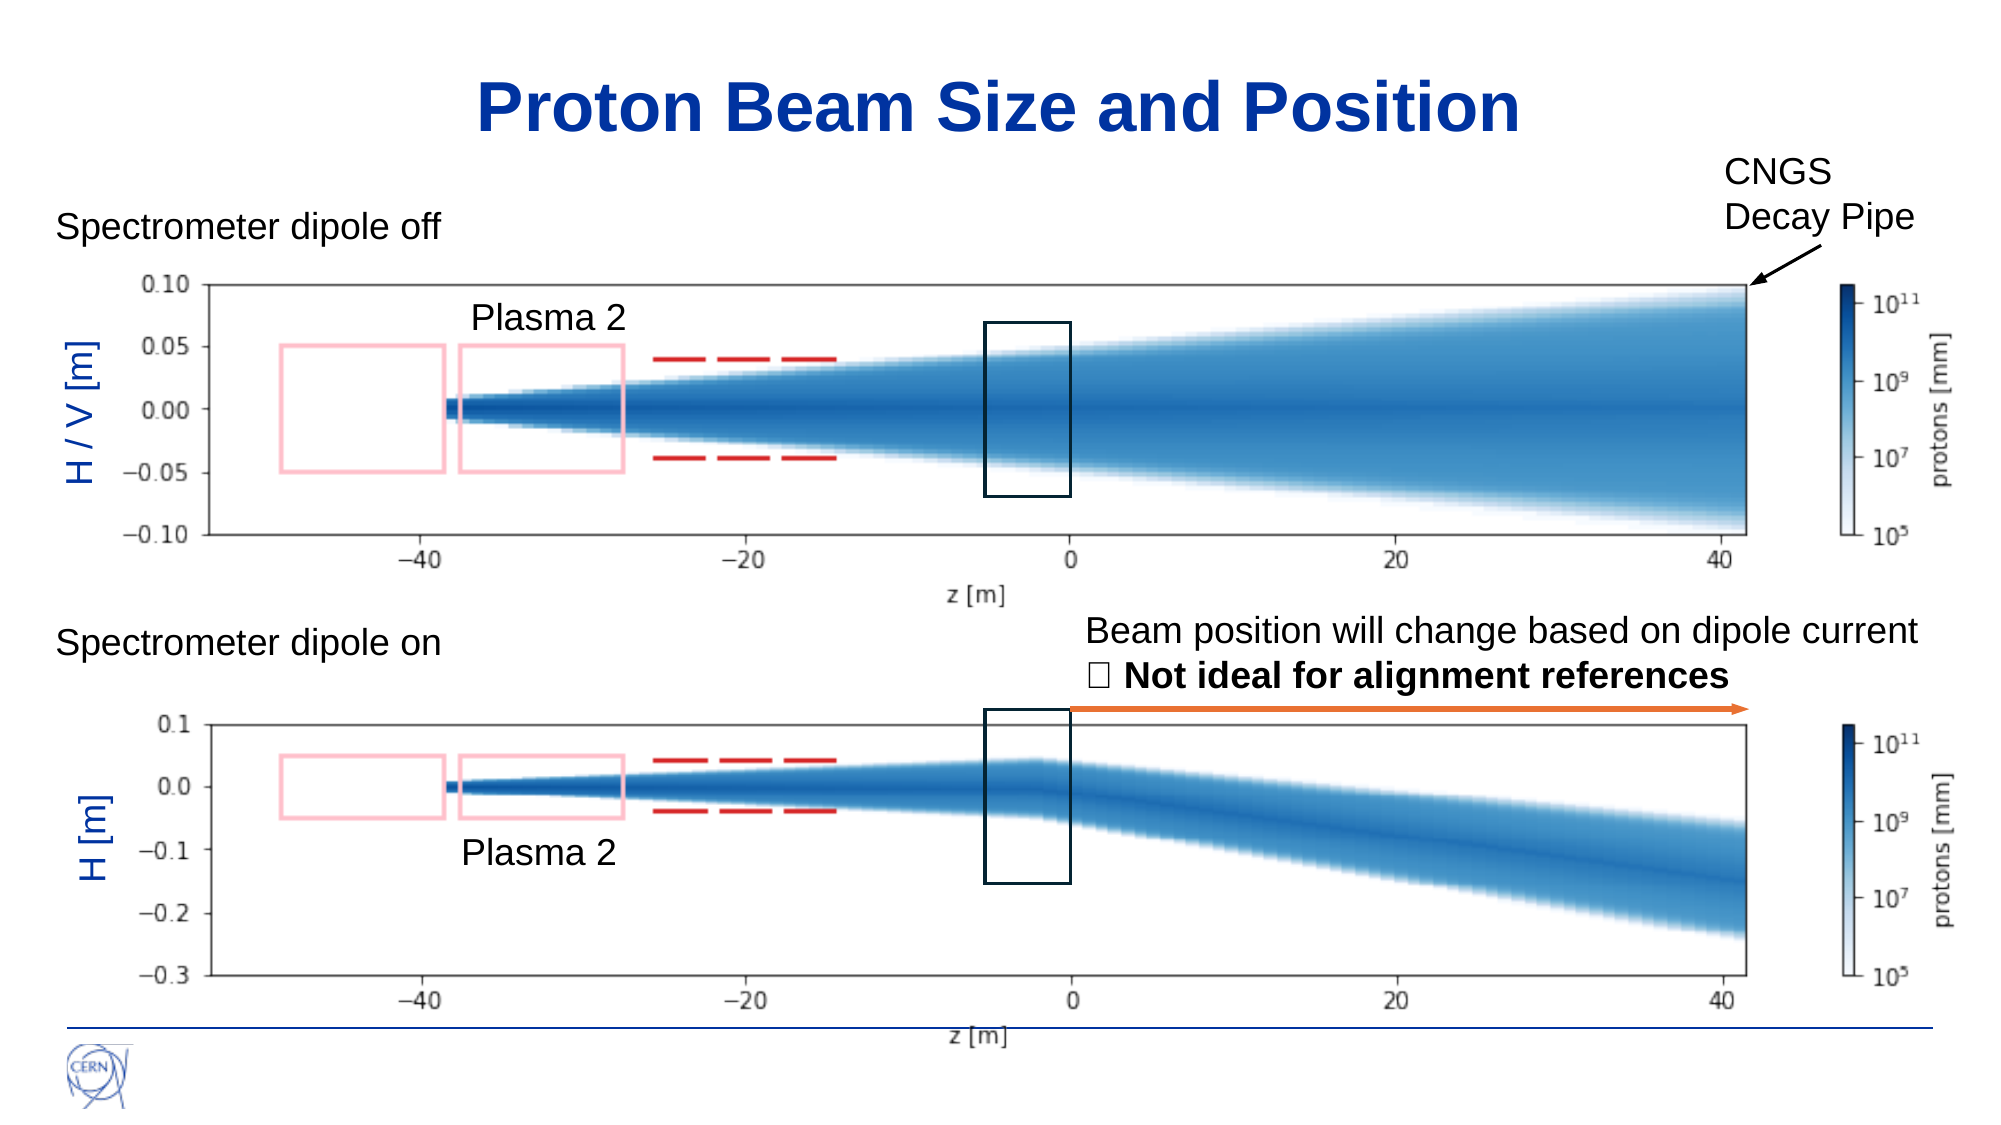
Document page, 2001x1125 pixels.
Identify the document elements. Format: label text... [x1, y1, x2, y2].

text_box Plasma 2 [455, 285, 644, 347]
text_box CNGS Decay Pipe [1709, 139, 1934, 246]
picture [988, 712, 1068, 881]
text_box Beam position will change based on dipole current  Not ideal for alignment references [1070, 598, 1945, 705]
text_box H / V [m] [54, 339, 100, 487]
text_box Proton Beam Size and Position [66, 61, 1934, 147]
picture [137, 699, 1971, 1063]
text_box Spectrometer dipole off [40, 194, 462, 256]
text_box Plasma 2 [446, 820, 635, 882]
text_box Spectrometer dipole on [40, 610, 462, 672]
picture [114, 259, 1971, 622]
text_box H [m] [67, 792, 114, 884]
